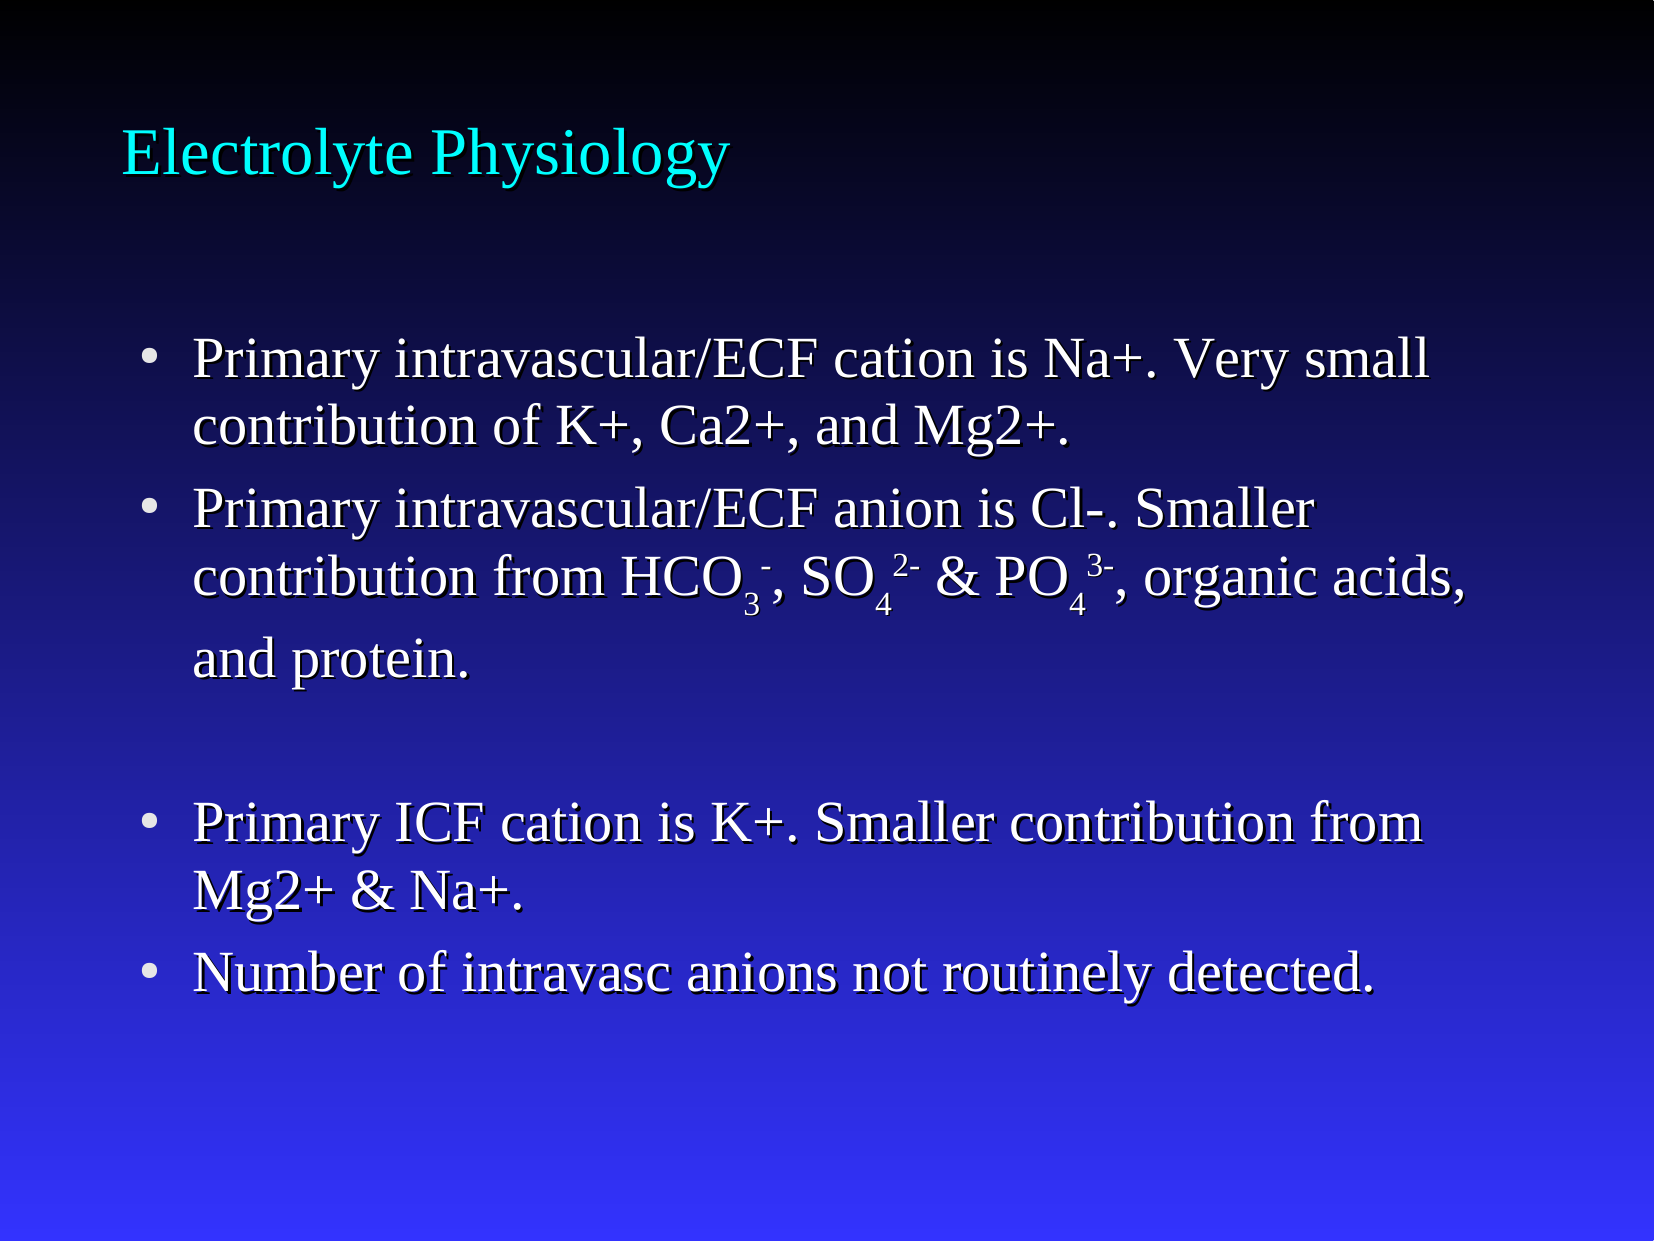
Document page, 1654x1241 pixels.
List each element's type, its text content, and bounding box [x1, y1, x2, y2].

title Electrolyte Physiology [121, 46, 1534, 254]
list Primary intravascular/ECF cation is Na+. Very small contribution of K+, Ca2+, and Mg2+. Primary intravascular/ECF anion is Cl-. Smaller contribution from HCO3-, SO42- & PO43-, organic acids, and protein. Primary ICF cation is K+. Smaller contribution from Mg2+ & Na+. Number of intravasc anions not routinely detected. [121, 322, 1561, 1132]
